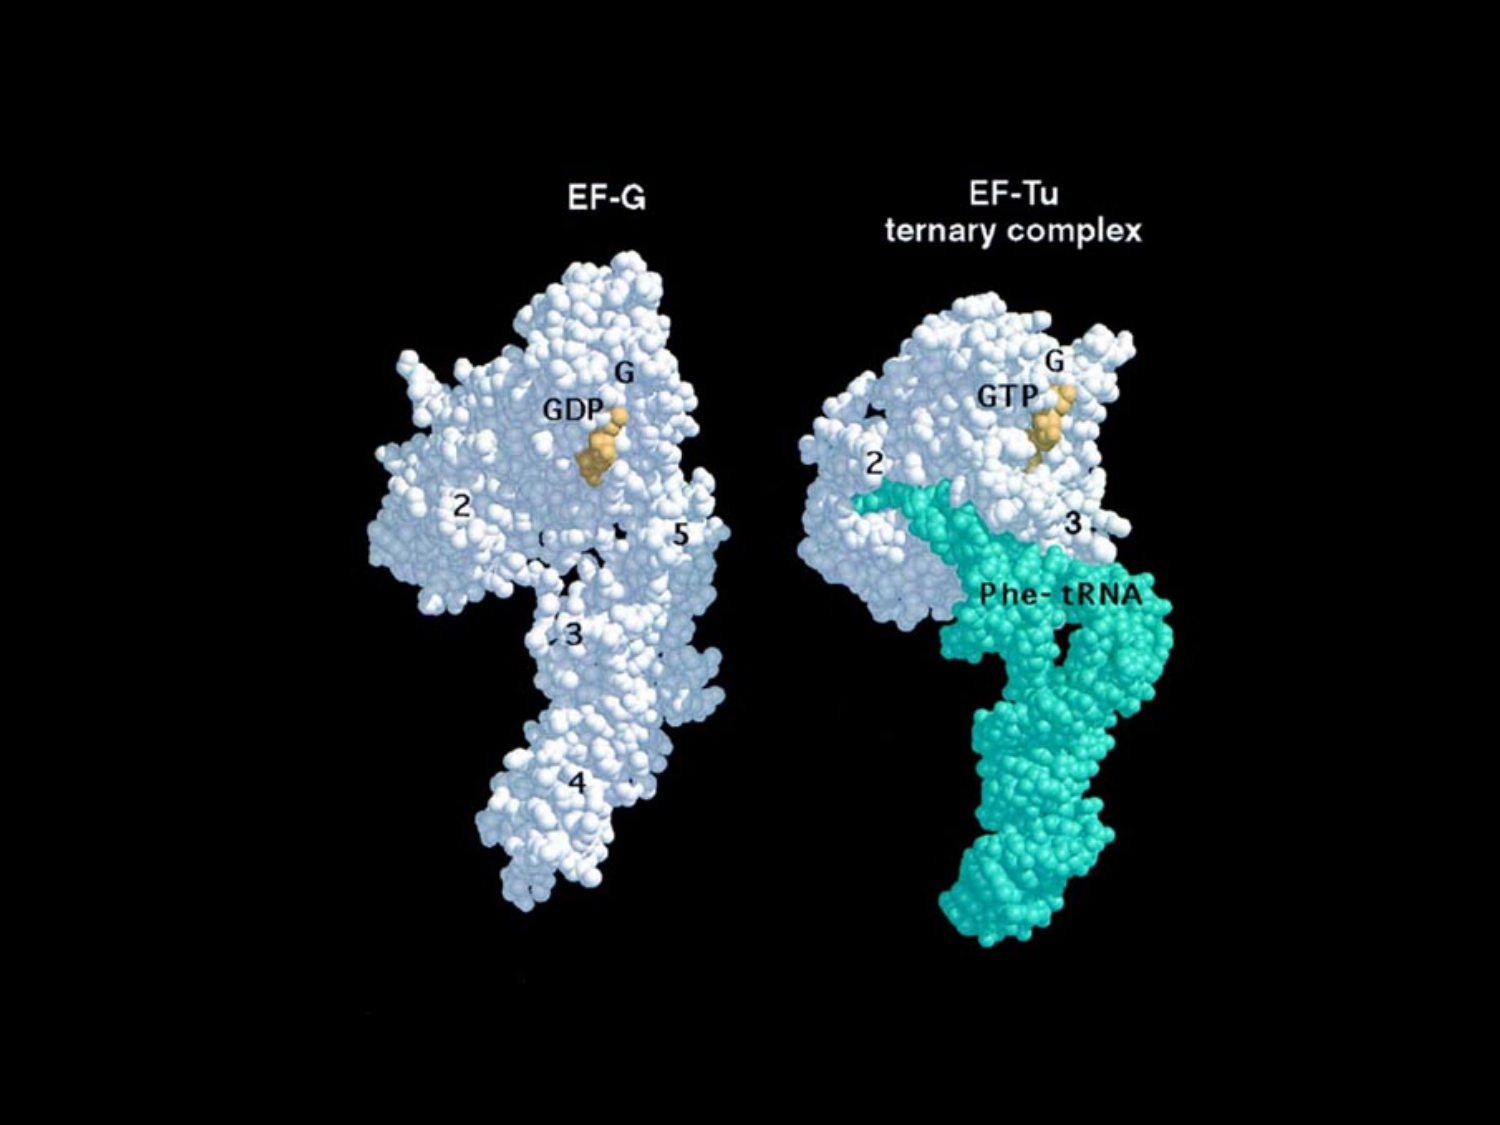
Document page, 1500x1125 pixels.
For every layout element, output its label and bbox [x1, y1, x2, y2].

picture [324, 137, 1219, 1015]
